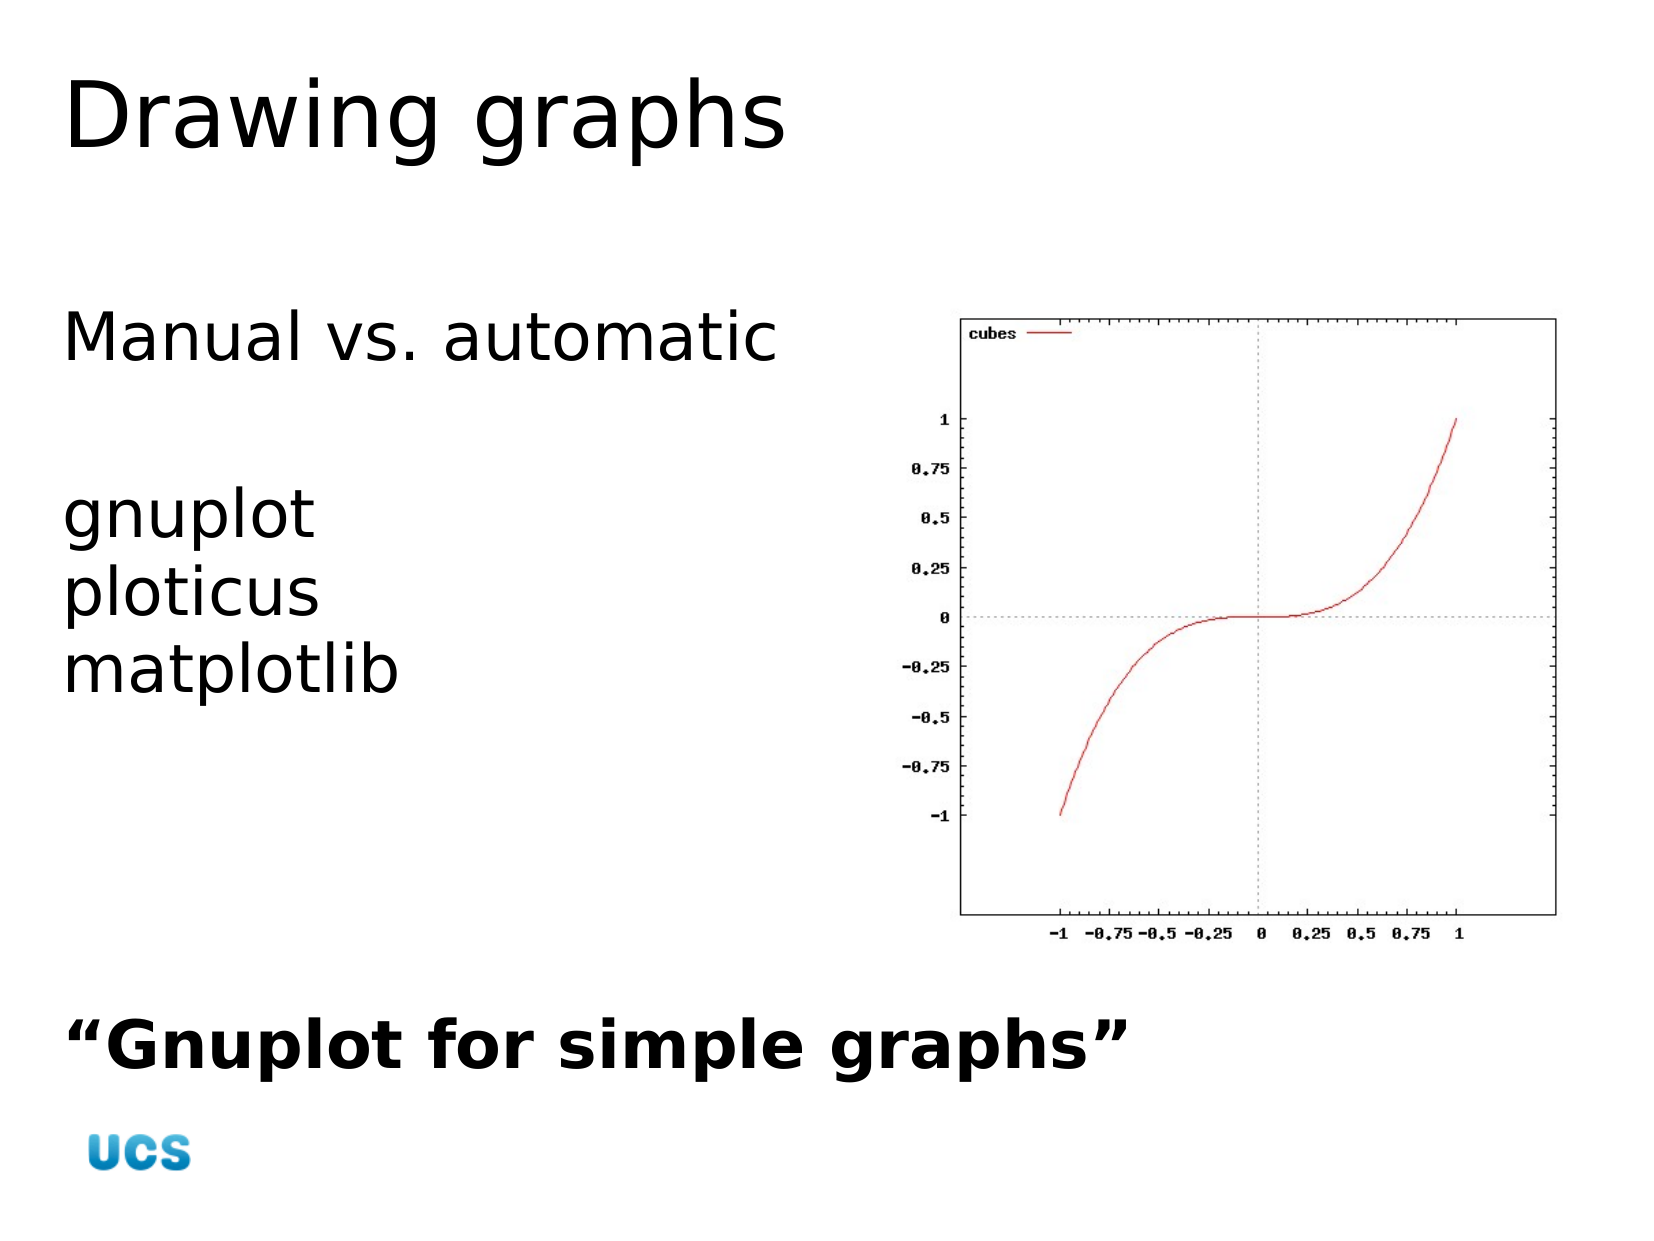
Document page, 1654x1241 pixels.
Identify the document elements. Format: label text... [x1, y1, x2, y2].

picture [885, 298, 1584, 954]
text_box Drawing graphs [59, 59, 793, 173]
text_box “Gnuplot for simple graphs” [59, 1003, 1138, 1088]
text_box gnuplot ploticus matplotlib [59, 472, 405, 712]
text_box Manual vs. automatic [59, 295, 784, 380]
picture [88, 1133, 191, 1172]
